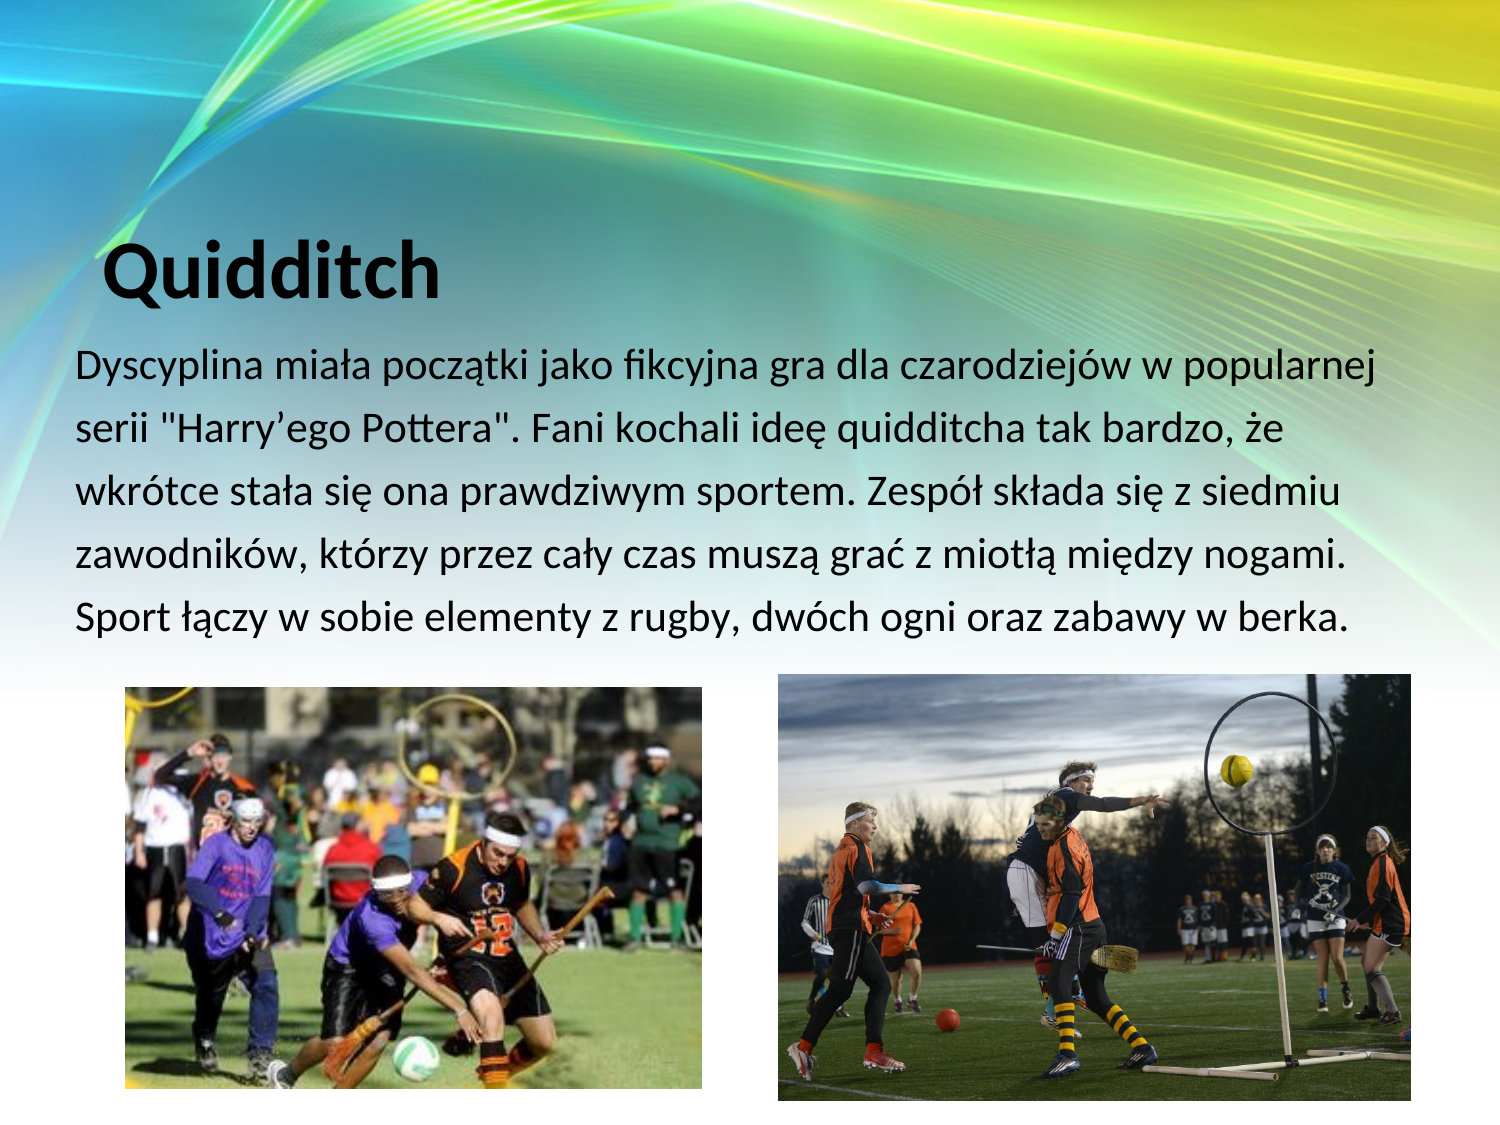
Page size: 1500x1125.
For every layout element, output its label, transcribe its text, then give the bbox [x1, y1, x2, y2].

text_box Dyscyplina miała początki jako fikcyjna gra dla czarodziejów w popularnej serii "Harry’ego Pottera". Fani kochali ideę quidditcha tak bardzo, że wkrótce stała się ona prawdziwym sportem. Zespół składa się z siedmiu zawodników, którzy przez cały czas muszą grać z miotłą między nogami. Sport łączy w sobie elementy z rugby, dwóch ogni oraz zabawy w berka. [60, 317, 1411, 648]
picture [0, 0, 1500, 1125]
text_box Quidditch [87, 187, 1201, 317]
